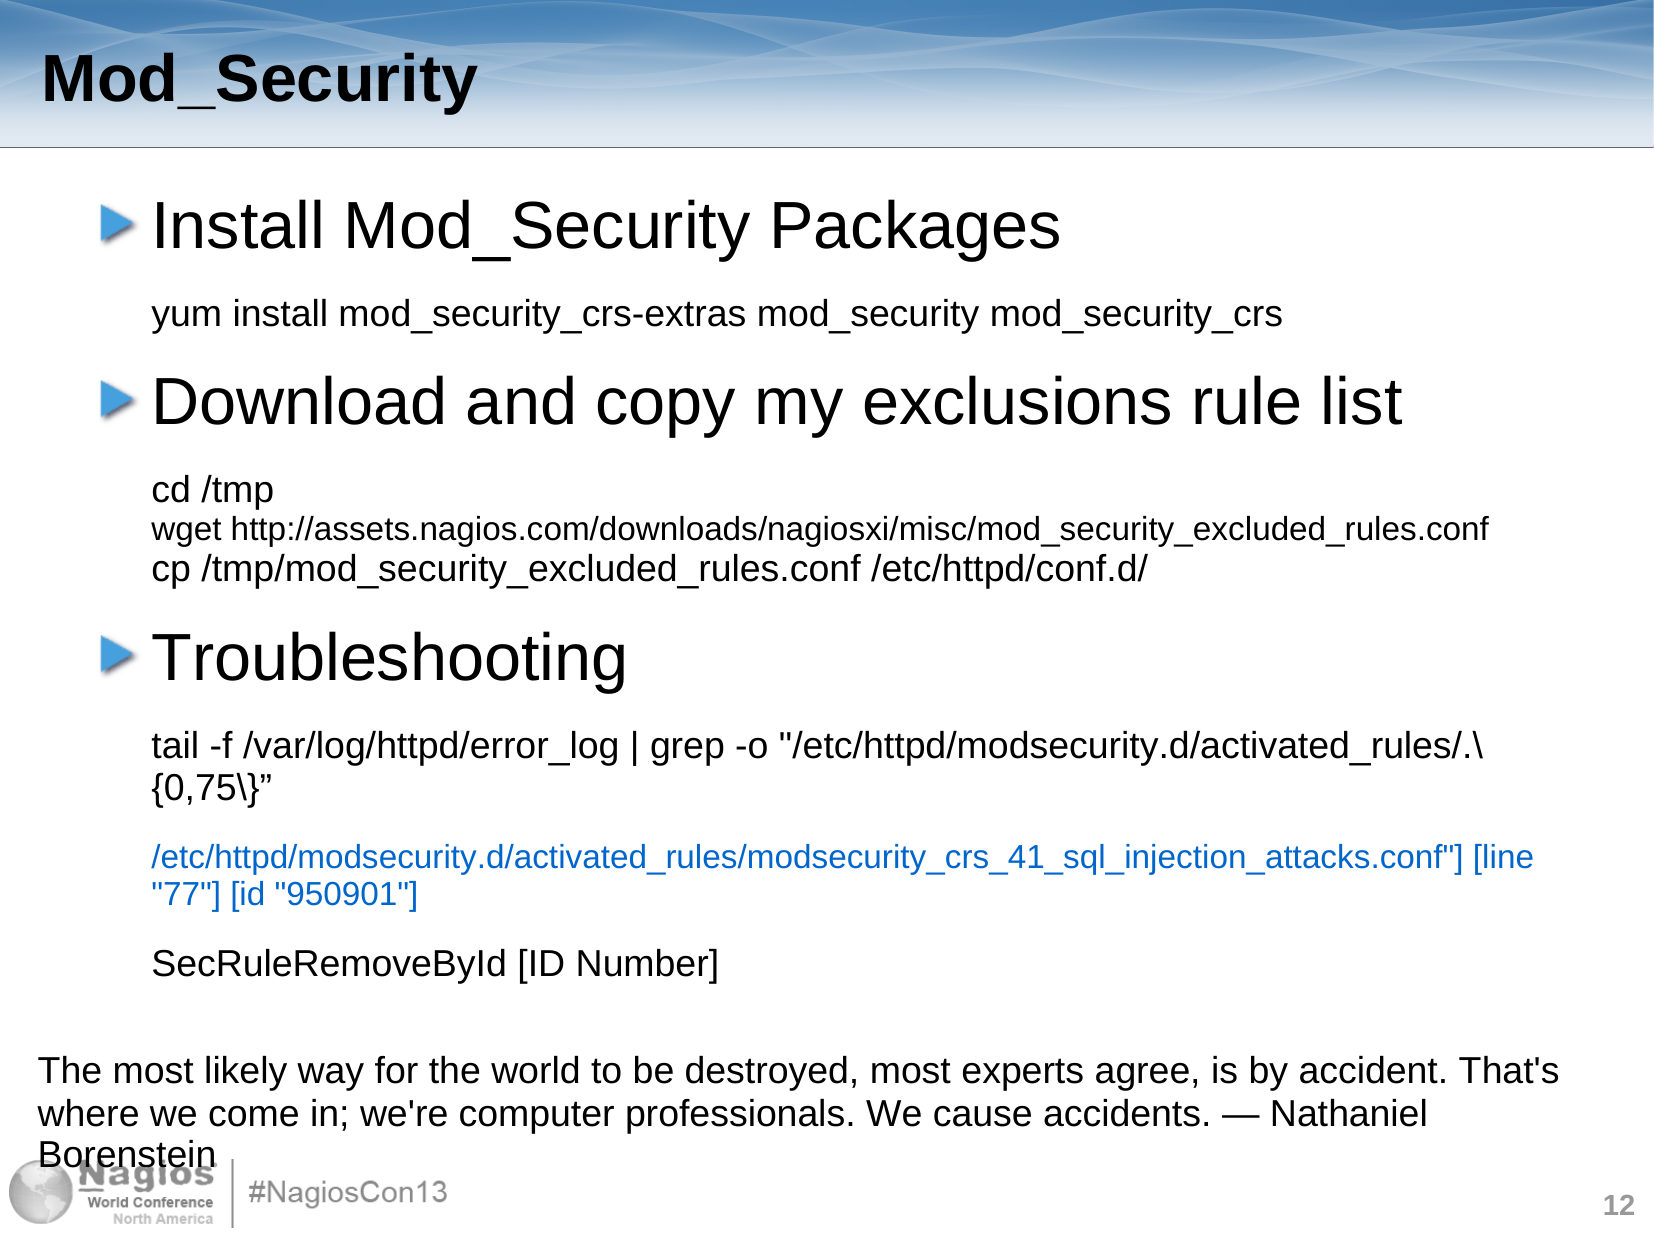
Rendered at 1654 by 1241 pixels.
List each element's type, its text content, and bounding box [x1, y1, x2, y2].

title Mod_Security [41, 29, 1248, 127]
picture [67, 1159, 78, 1165]
picture [44, 1159, 56, 1164]
picture [9, 1159, 453, 1228]
picture [0, 0, 1654, 147]
text_box The most likely way for the world to be destroyed, most experts agree, is by accident. That's where we come in; we're computer professionals. We cause accidents. — Nathaniel Borenstein [22, 1042, 1631, 1142]
list Install Mod_Security Packages yum install mod_security_crs-extras mod_security mod_security_crs Download and copy my exclusions rule list cd /tmp wget http://assets.nagios.com/downloads/nagiosxi/misc/mod_security_excluded_rules.conf cp /tmp/mod_security_excluded_rules.conf /etc/httpd/conf.d/ Troubleshooting tail -f /var/log/httpd/error_log | grep -o "/etc/httpd/modsecurity.d/activated_rules/.\{0,75\}” /etc/httpd/modsecurity.d/activated_rules/modsecurity_crs_41_sql_injection_attacks.conf"] [line "77"] [id "950901"] SecRuleRemoveById [ID Number] [80, 188, 1569, 1042]
